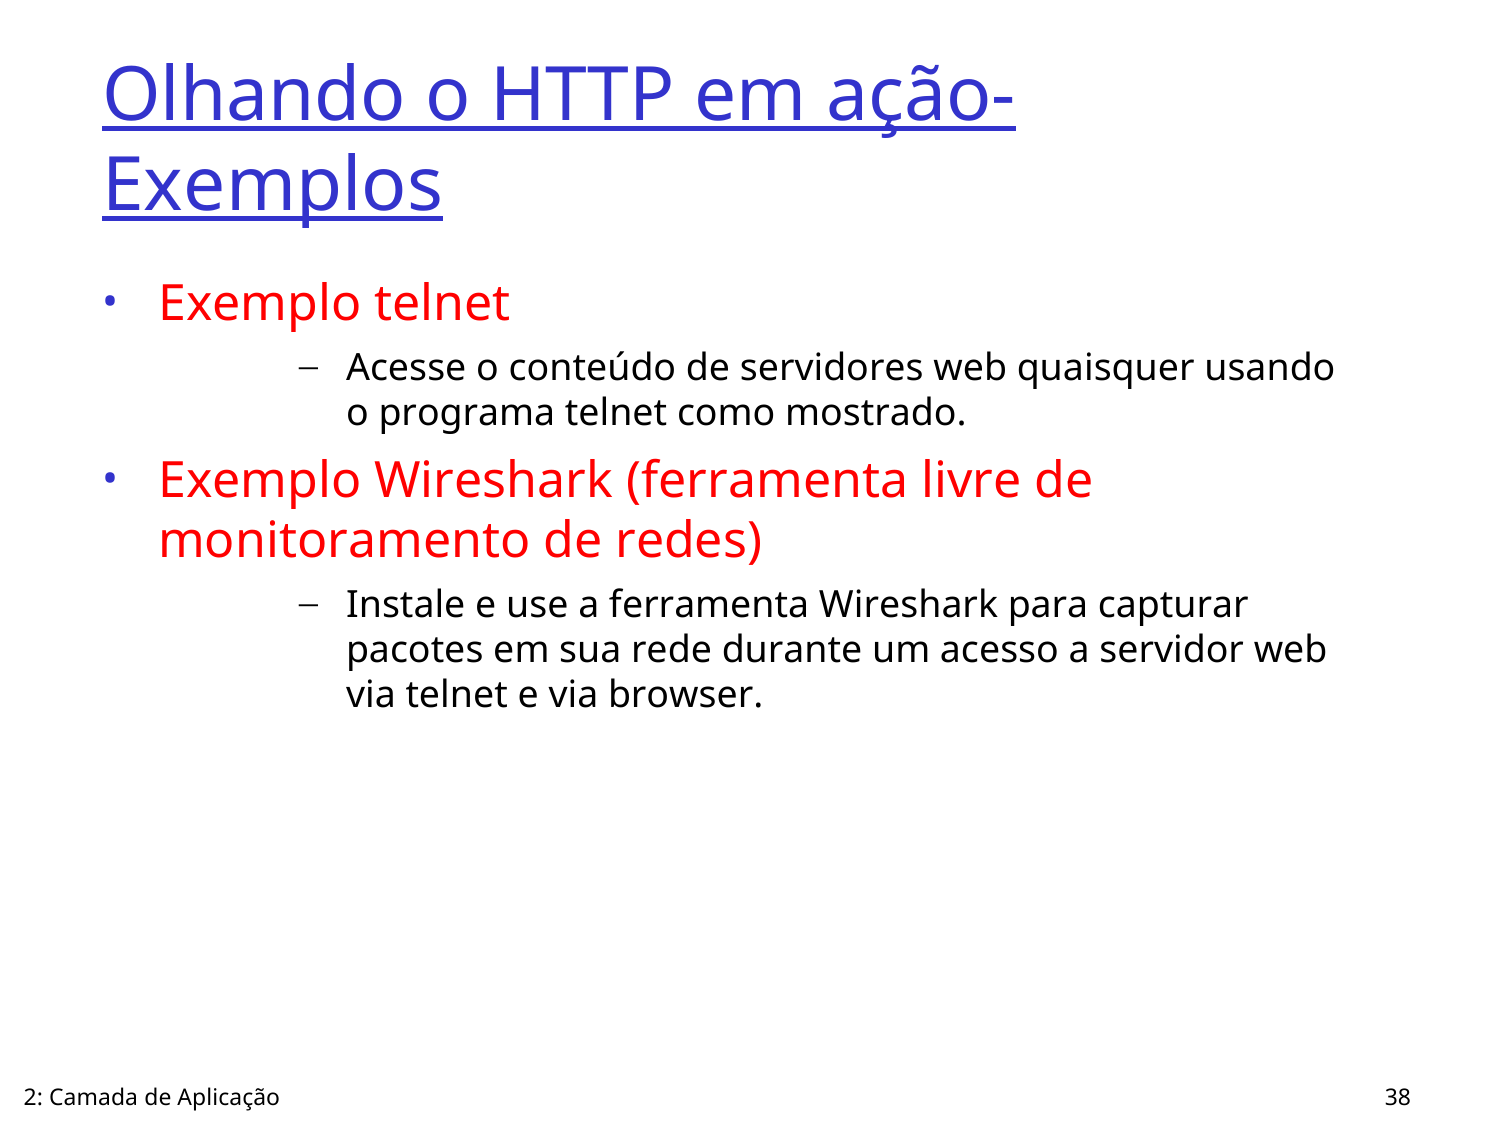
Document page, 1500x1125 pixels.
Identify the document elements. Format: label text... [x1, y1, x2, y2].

title Olhando o HTTP em ação-Exemplos [87, 37, 1363, 225]
list Exemplo telnet Acesse o conteúdo de servidores web quaisquer usando o programa telnet como mostrado. Exemplo Wireshark (ferramenta livre de monitoramento de redes) Instale e use a ferramenta Wireshark para capturar pacotes em sua rede durante um acesso a servidor web via telnet e via browser. [87, 262, 1363, 1026]
